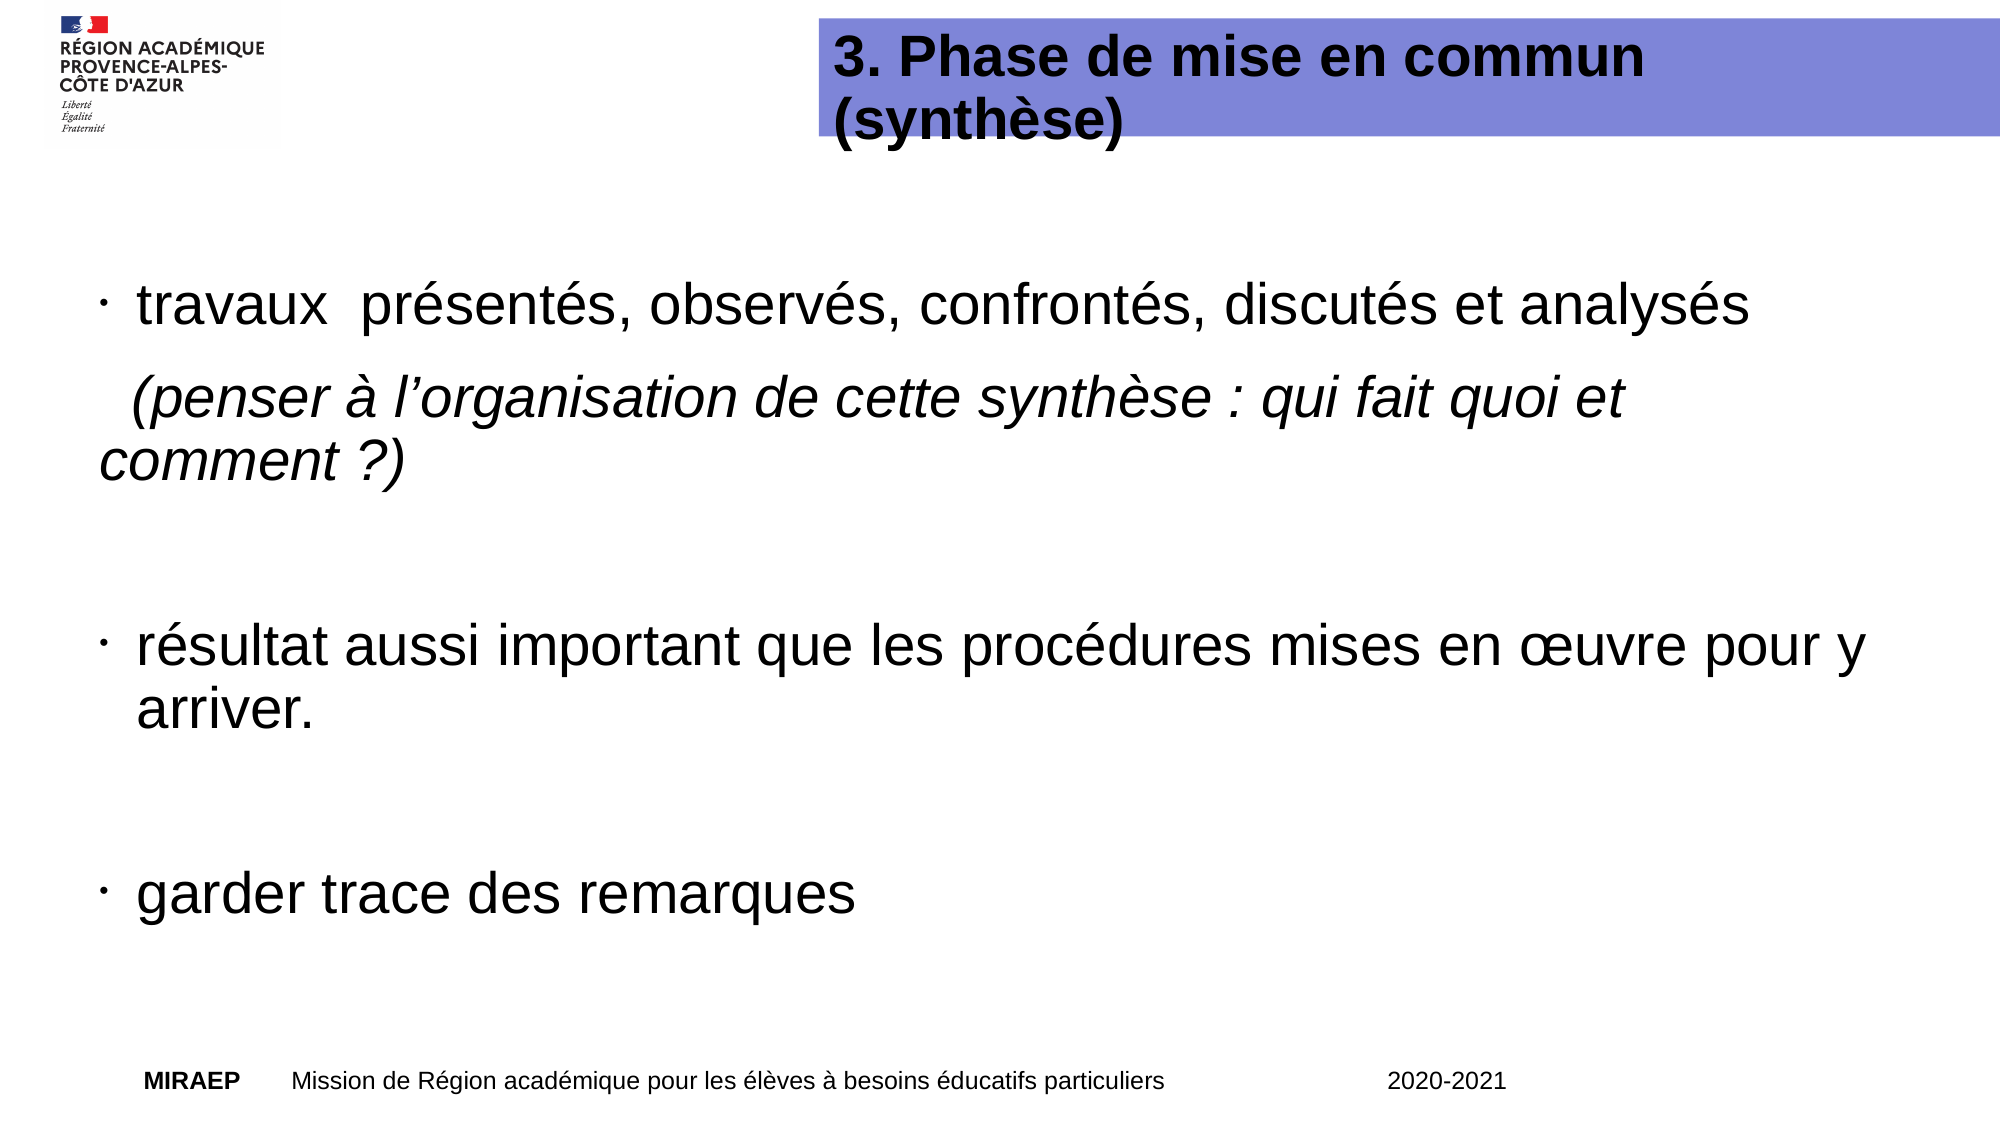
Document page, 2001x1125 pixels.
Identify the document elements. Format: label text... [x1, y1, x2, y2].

picture [44, 0, 281, 149]
title 3. Phase de mise en commun (synthèse) [818, 18, 2000, 137]
list travaux présentés, observés, confrontés, discutés et analysés (penser à l’organisation de cette synthèse : qui fait quoi et comment ?) résultat aussi important que les procédures mises en œuvre pour y arriver. garder trace des remarques [84, 267, 1916, 995]
